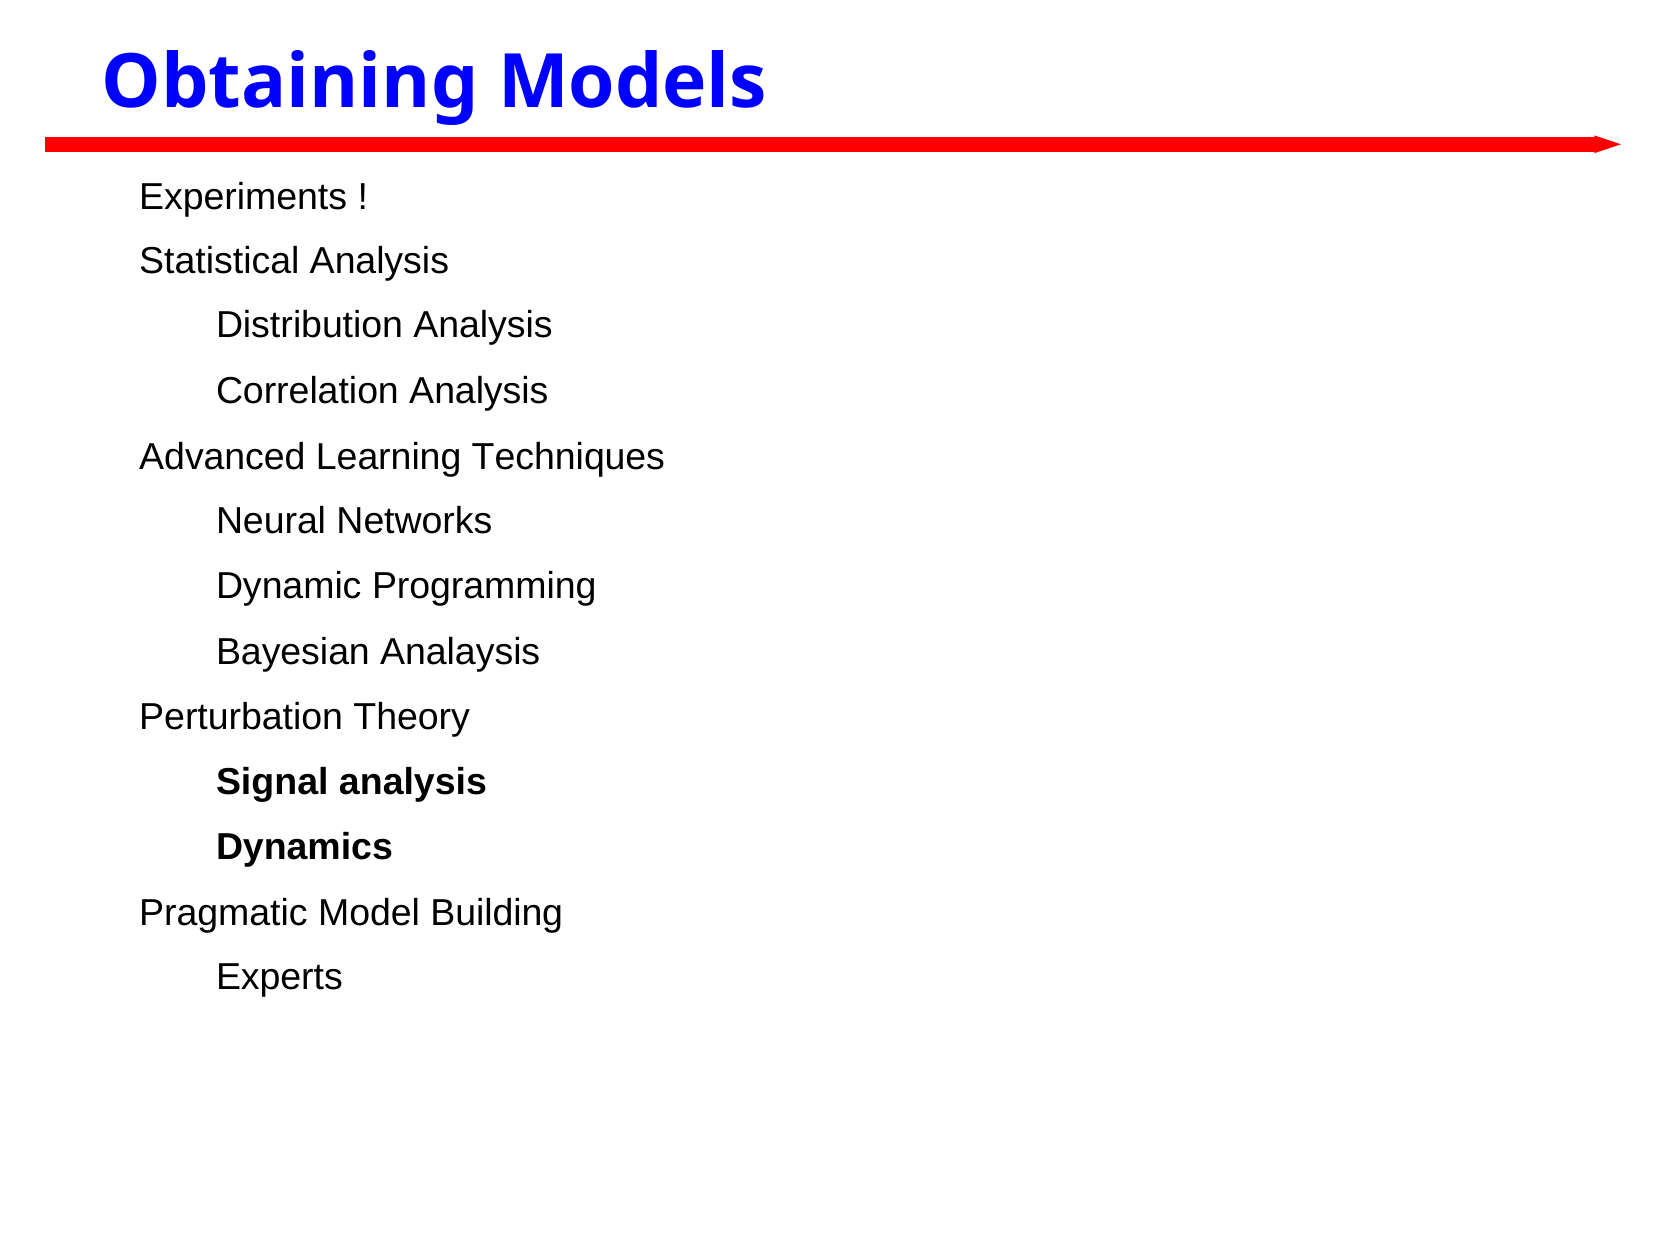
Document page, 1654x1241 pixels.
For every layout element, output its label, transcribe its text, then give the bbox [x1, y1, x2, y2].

title Obtaining Models [101, 27, 1514, 130]
list Experiments ! Statistical Analysis Distribution Analysis Correlation Analysis Advanced Learning Techniques Neural Networks Dynamic Programming Bayesian Analaysis Perturbation Theory Signal analysis Dynamics Pragmatic Model Building Experts [121, 175, 1534, 1179]
